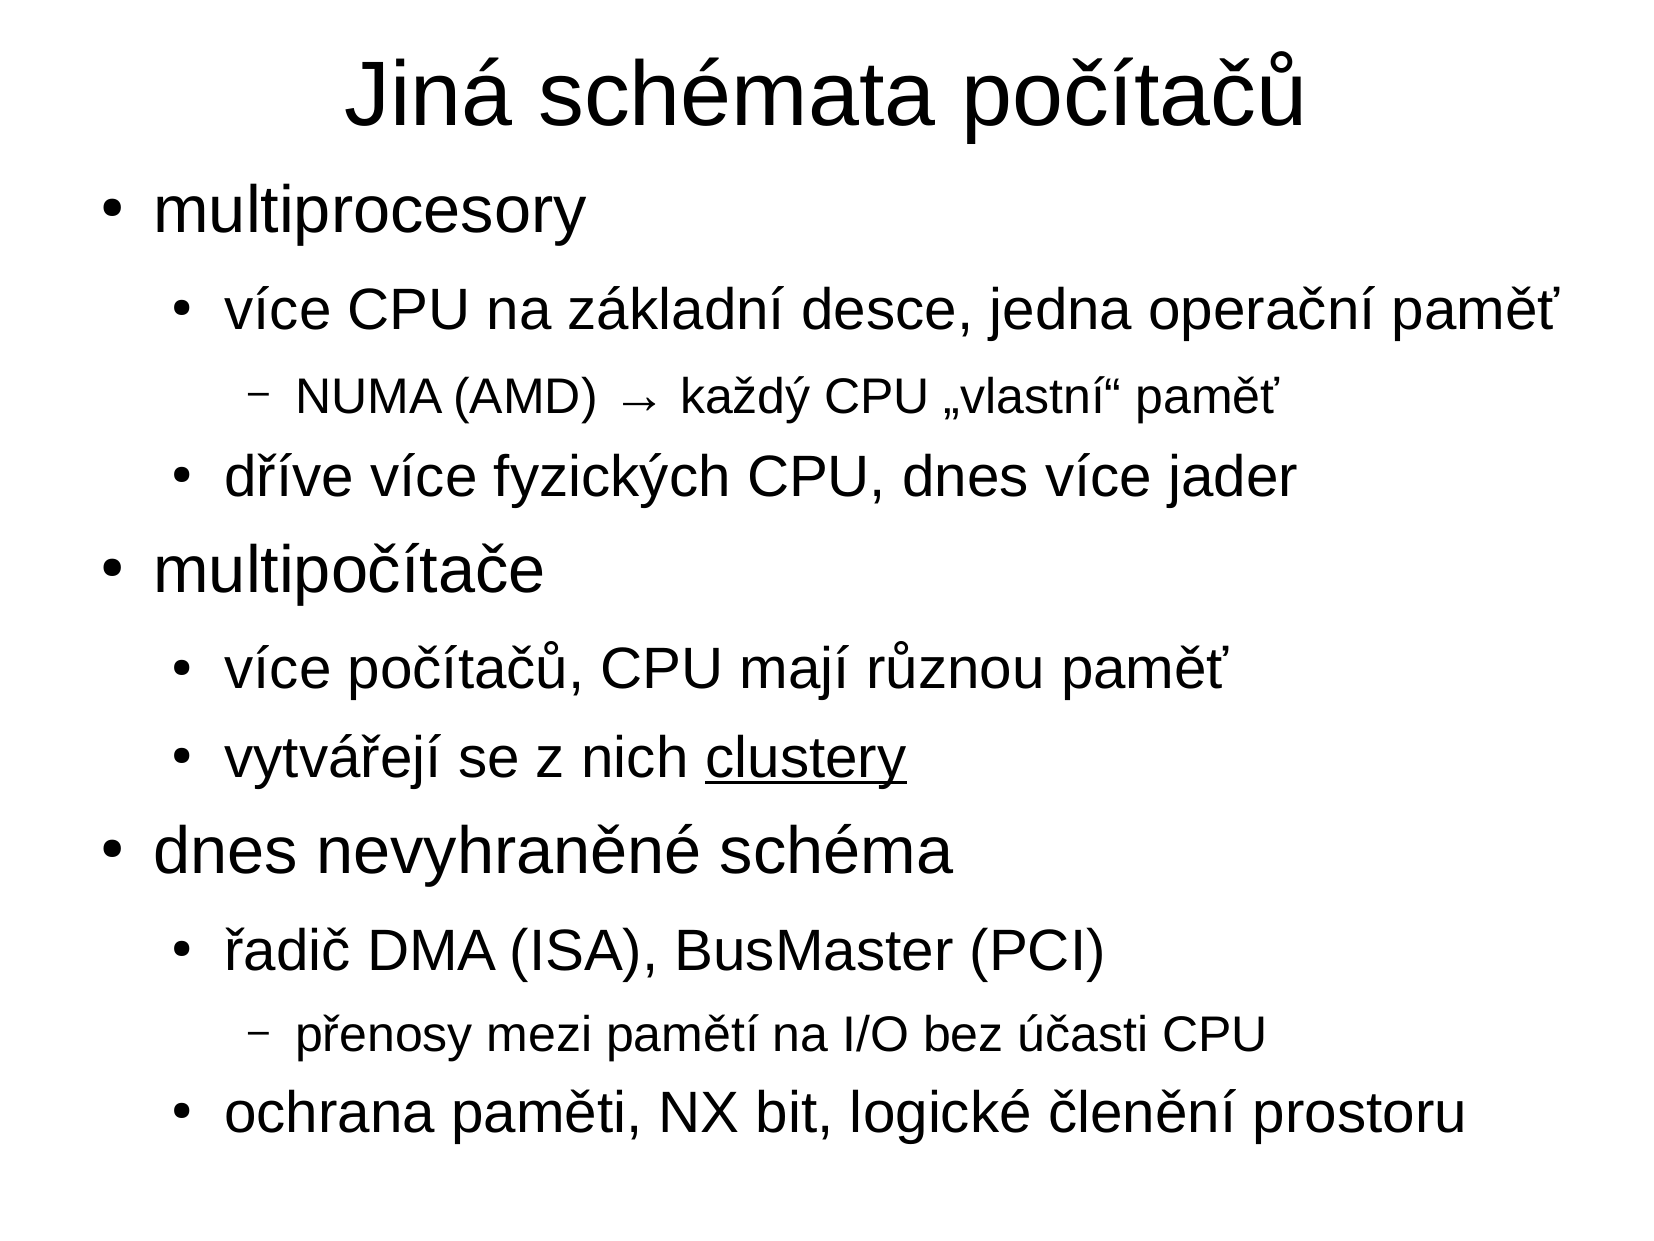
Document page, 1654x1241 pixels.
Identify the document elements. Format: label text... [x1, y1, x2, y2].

title Jiná schémata počítačů [82, 0, 1571, 172]
list multiprocesory více CPU na základní desce, jedna operační paměť NUMA (AMD) → každý CPU „vlastní“ paměť dříve více fyzických CPU, dnes více jader multipočítače více počítačů, CPU mají různou paměť vytvářejí se z nich clustery dnes nevyhraněné schéma řadič DMA (ISA), BusMaster (PCI) přenosy mezi pamětí na I/O bez účasti CPU ochrana paměti, NX bit, logické členění prostoru [82, 172, 1571, 1145]
